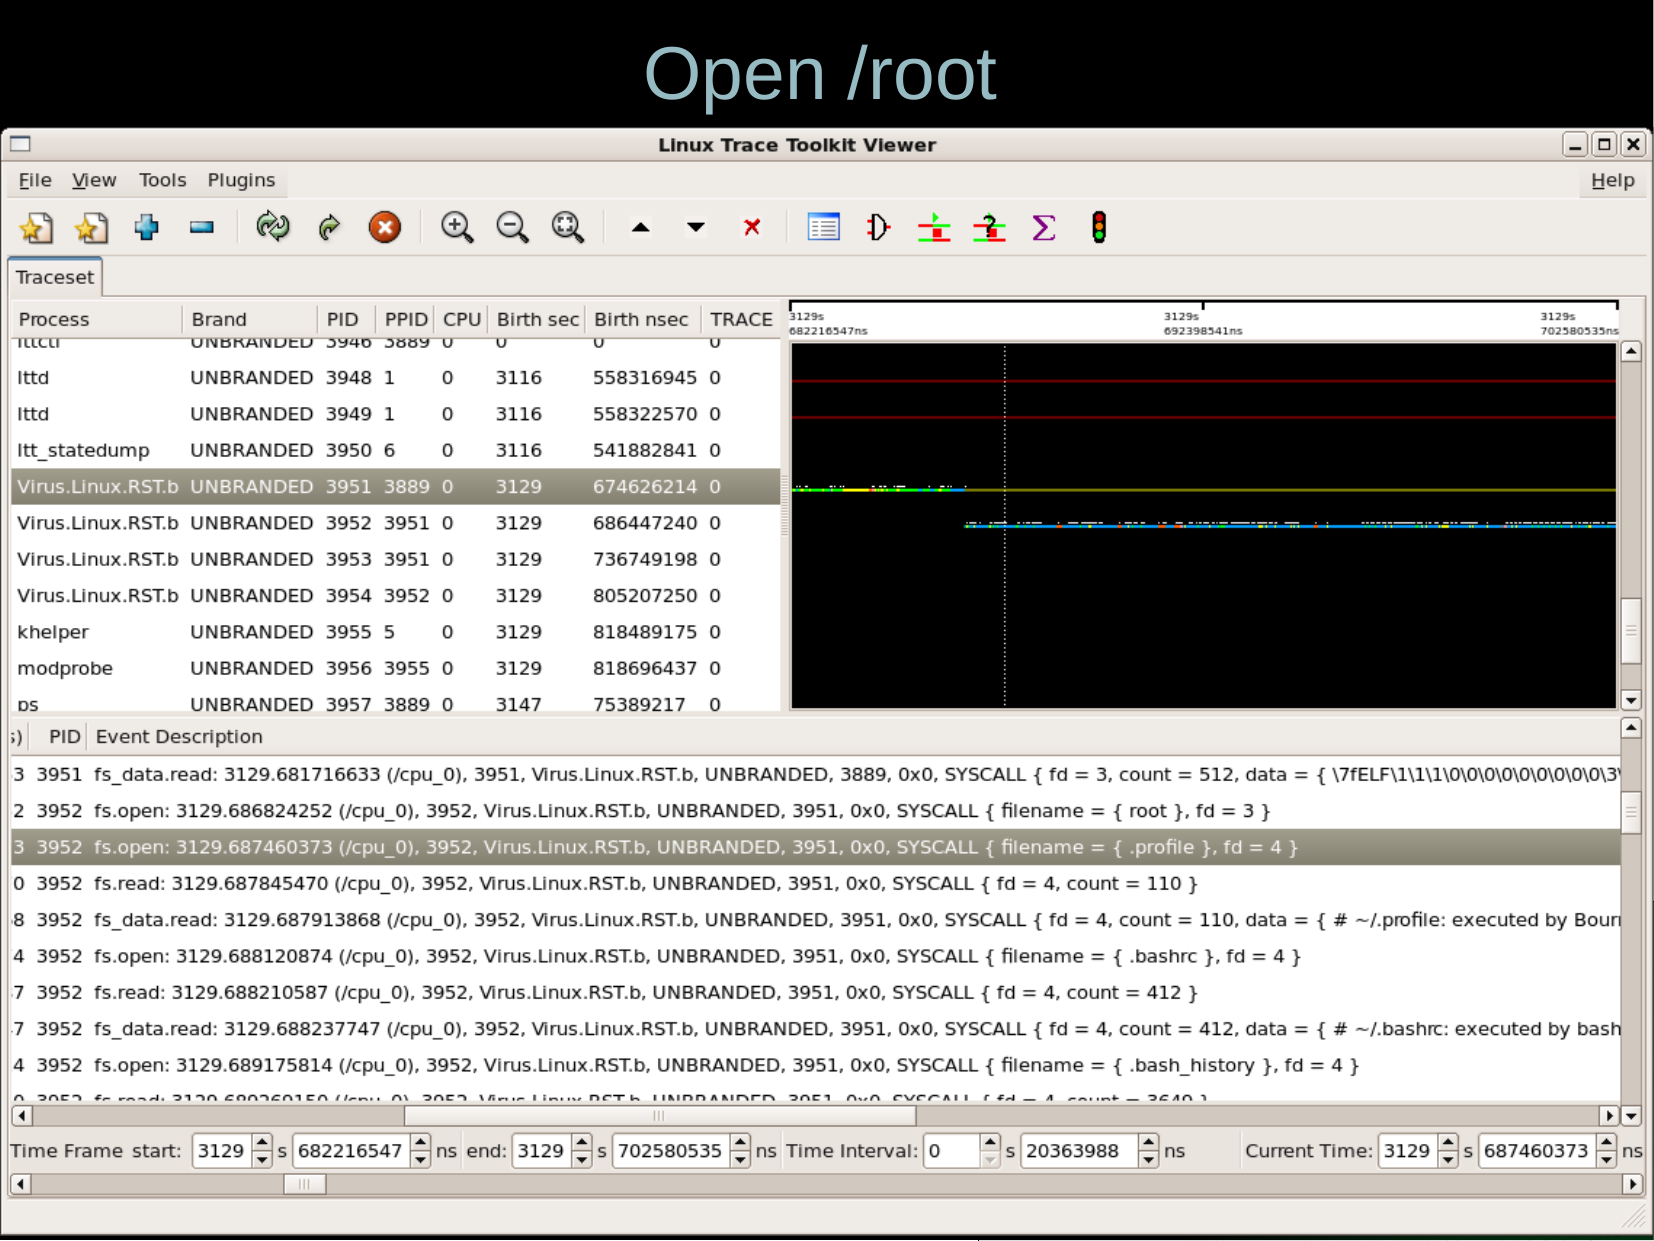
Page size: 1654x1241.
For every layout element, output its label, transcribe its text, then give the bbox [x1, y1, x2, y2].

picture [0, 127, 1654, 1236]
title Open /root [76, 0, 1565, 127]
